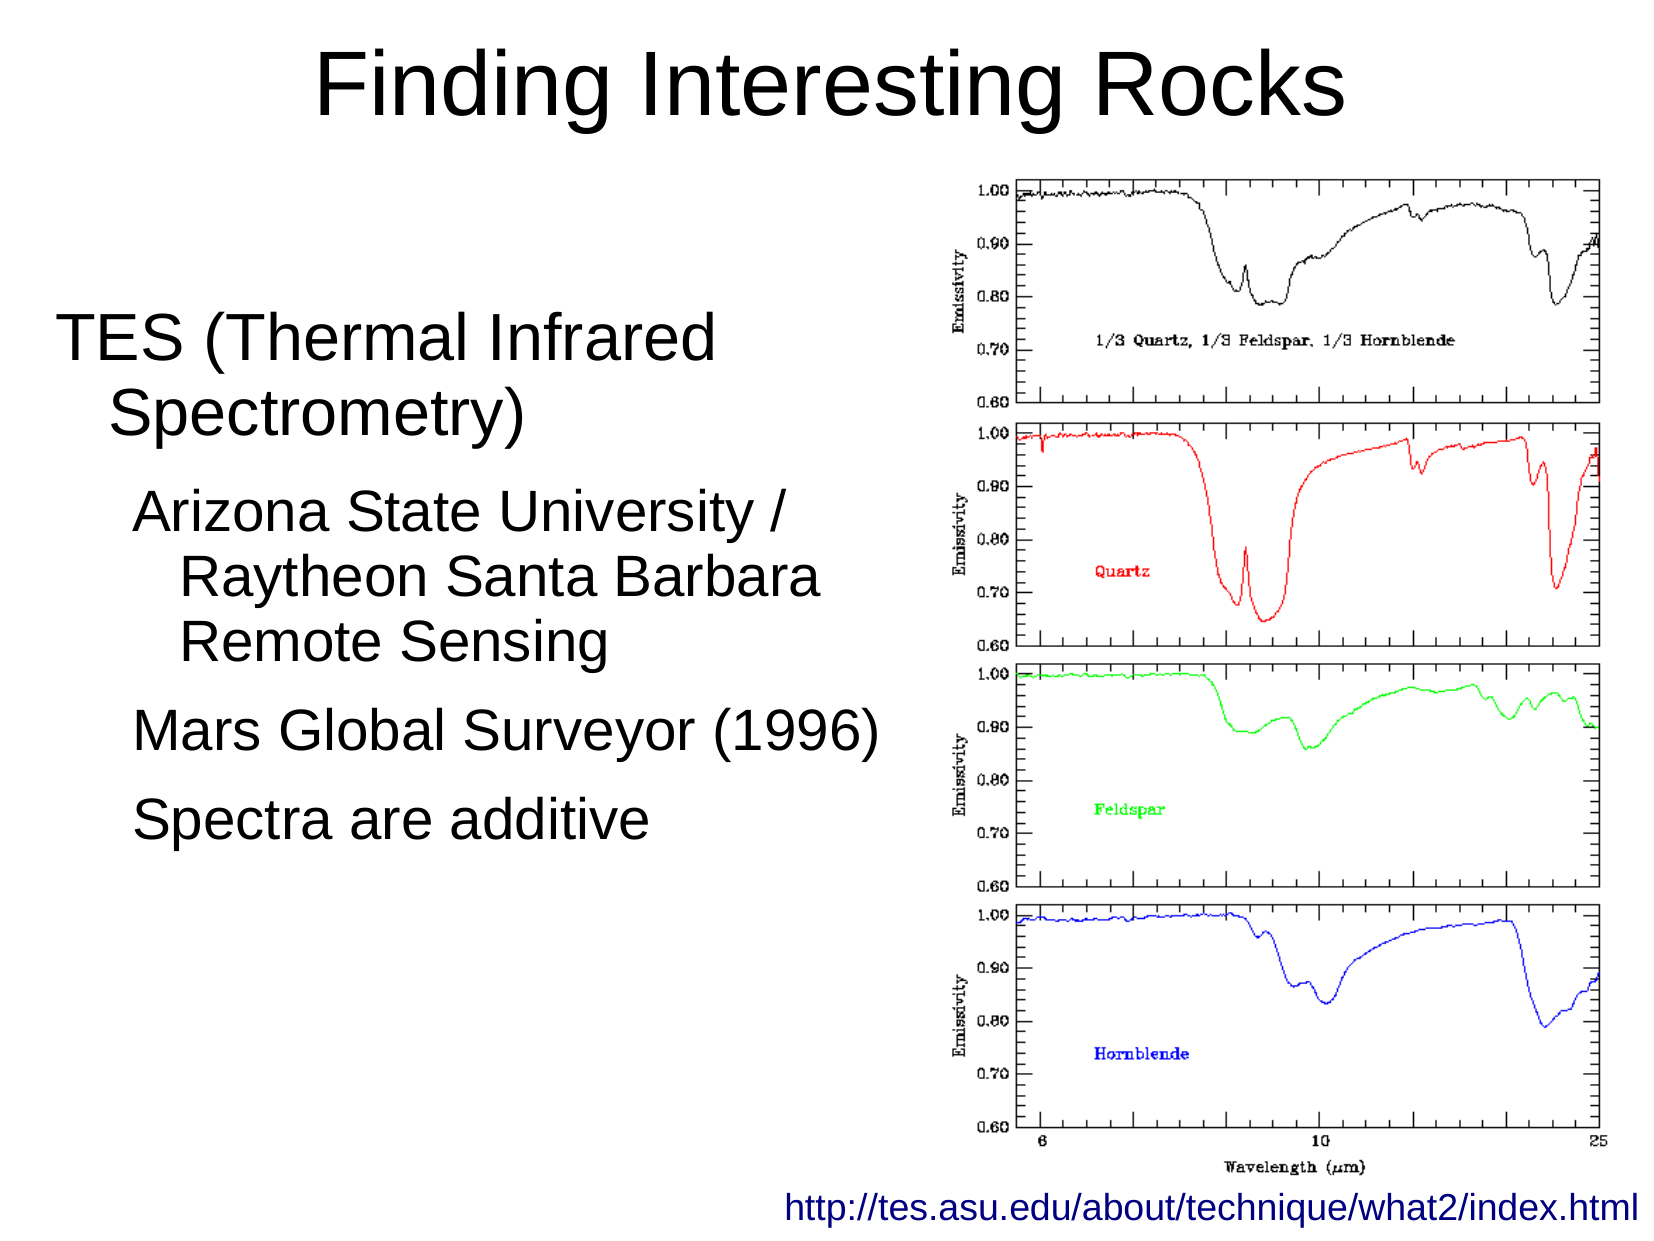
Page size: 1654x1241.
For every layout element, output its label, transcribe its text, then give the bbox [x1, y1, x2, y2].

title Finding Interesting Rocks [86, 0, 1576, 188]
text_box http://tes.asu.edu/about/technique/what2/index.html [769, 1178, 1654, 1241]
list TES (Thermal Infrared Spectrometry) Arizona State University / Raytheon Santa Barbara Remote Sensing Mars Global Surveyor (1996) Spectra are additive [37, 300, 937, 1119]
picture [937, 149, 1651, 1178]
